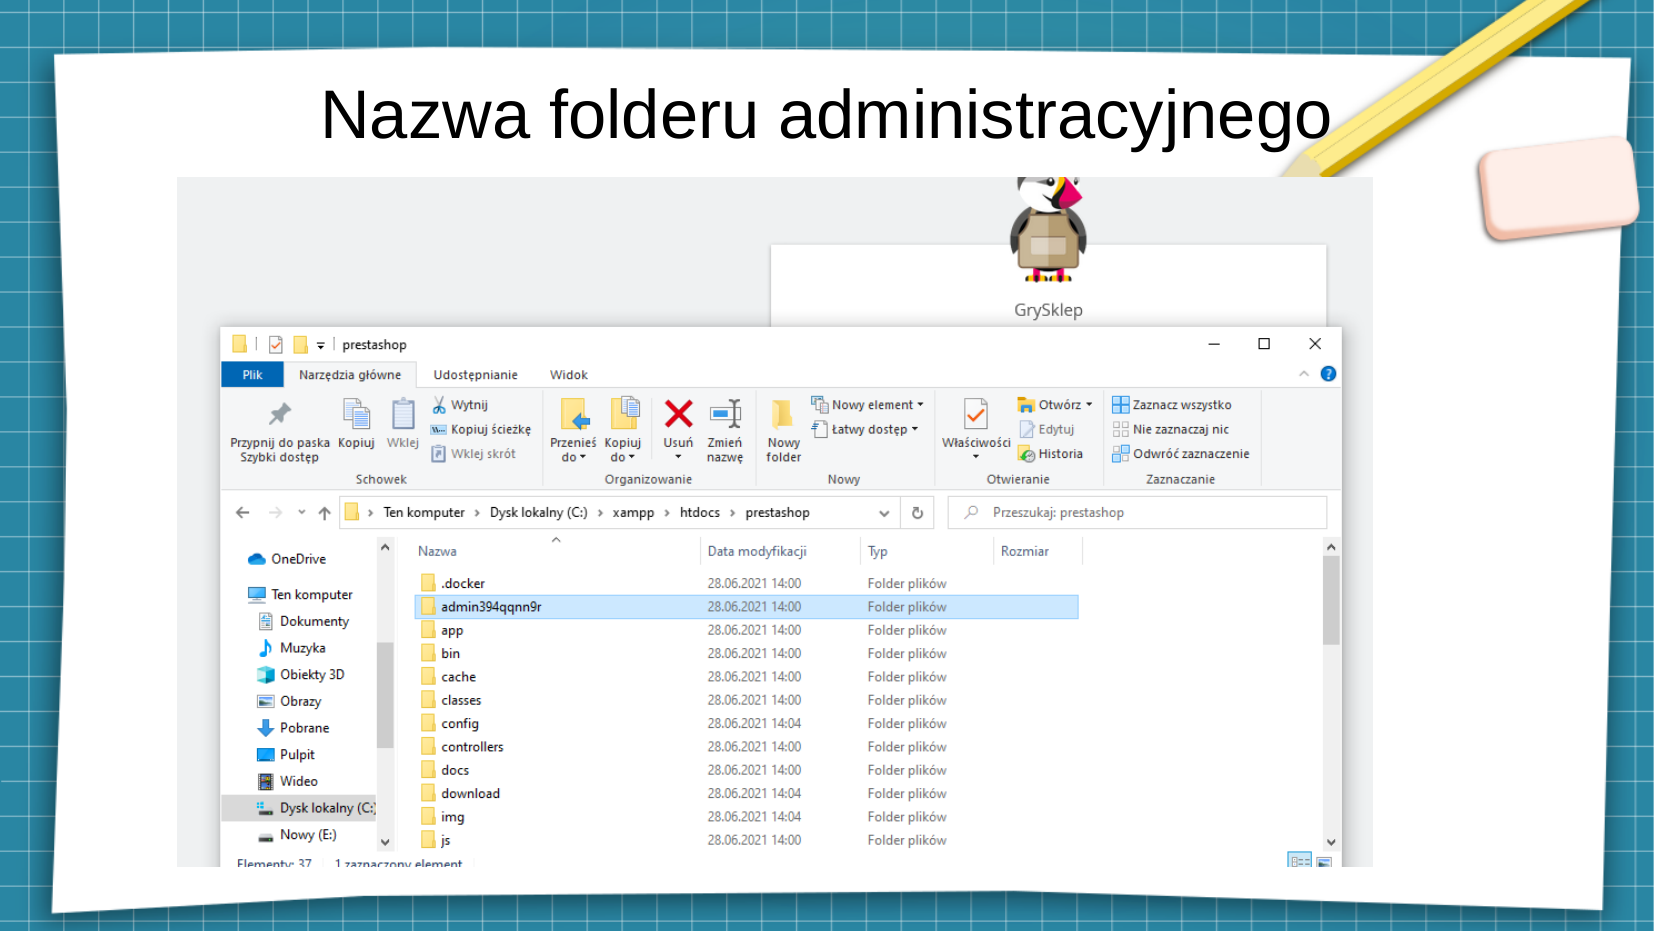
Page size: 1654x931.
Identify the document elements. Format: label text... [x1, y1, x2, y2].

title Nazwa folderu administracyjnego [82, 37, 1571, 193]
picture [0, 0, 1654, 931]
